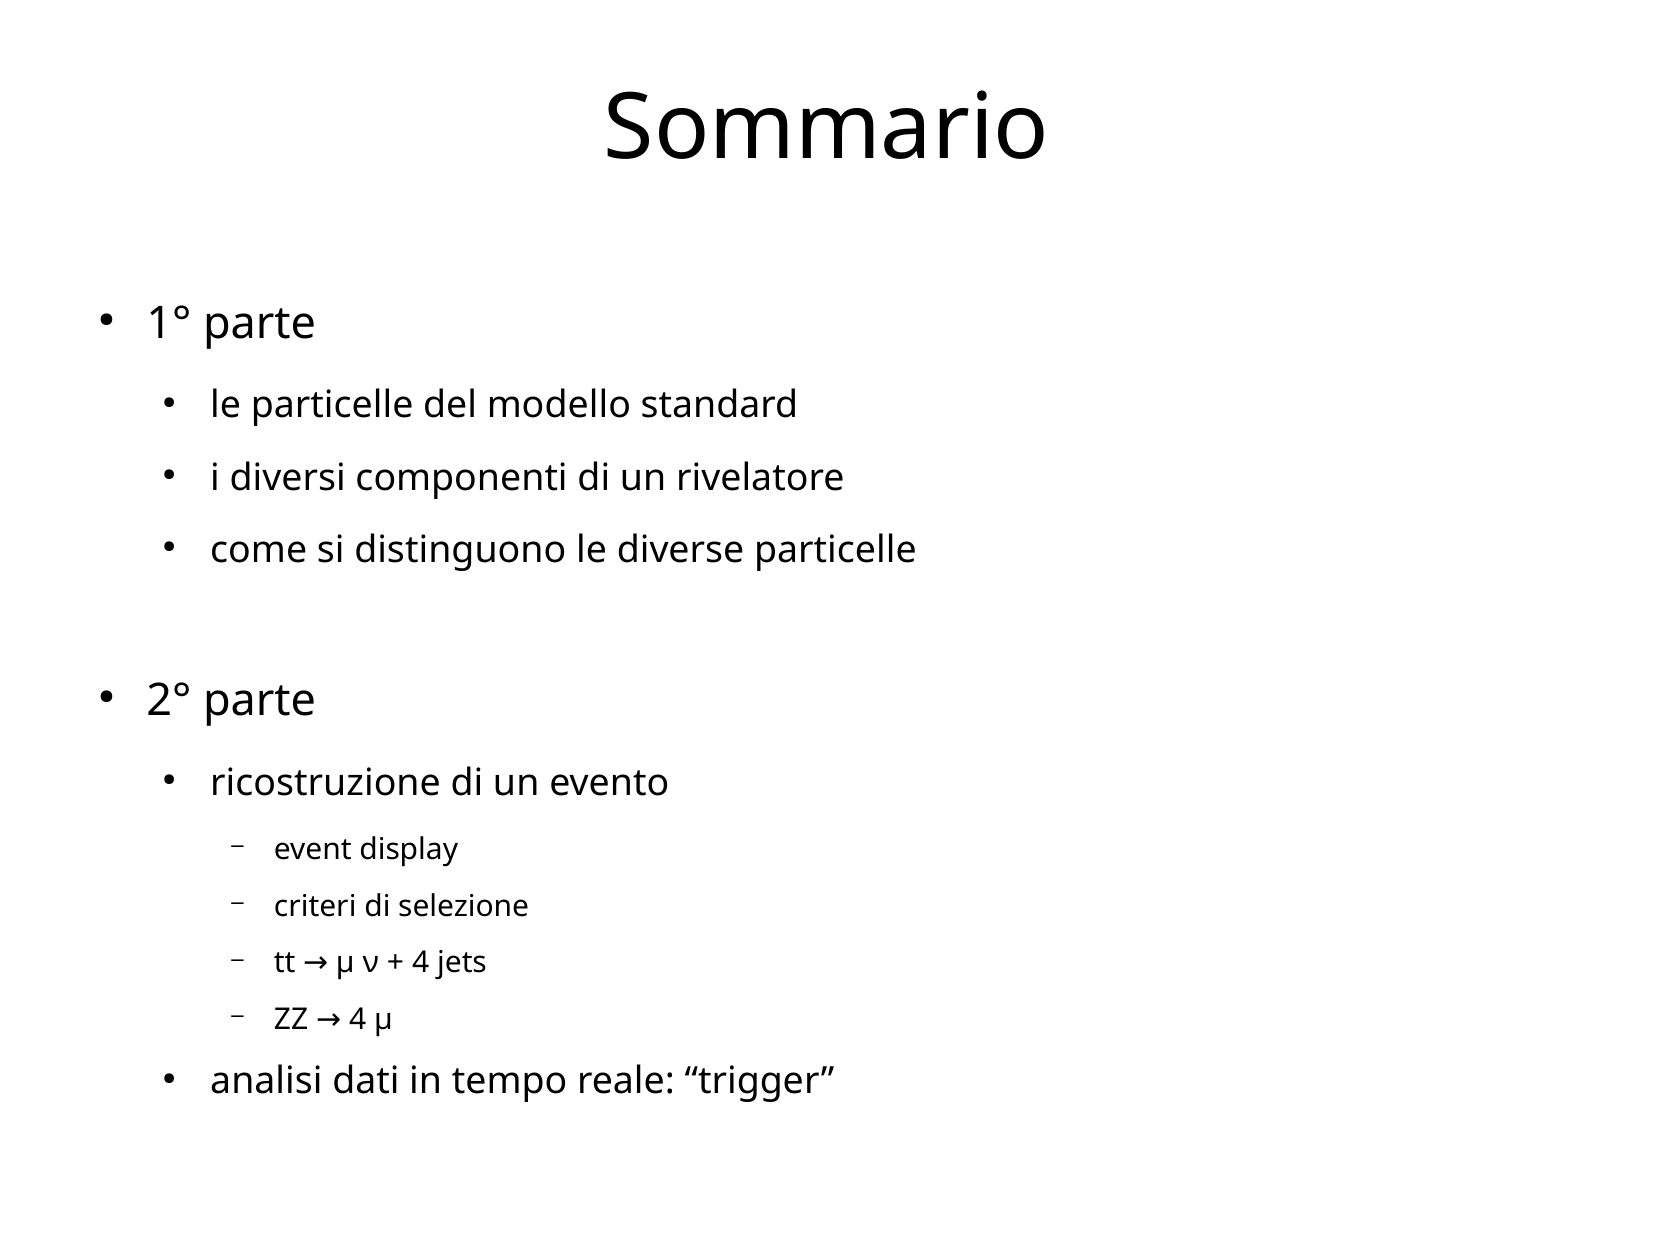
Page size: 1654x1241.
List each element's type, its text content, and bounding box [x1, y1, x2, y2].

title Sommario [82, 19, 1571, 227]
list 1° parte le particelle del modello standard i diversi componenti di un rivelatore come si distinguono le diverse particelle 2° parte ricostruzione di un evento event display criteri di selezione tt → µ ν + 4 jets ZZ → 4 µ analisi dati in tempo reale: “trigger” [82, 290, 1571, 1109]
